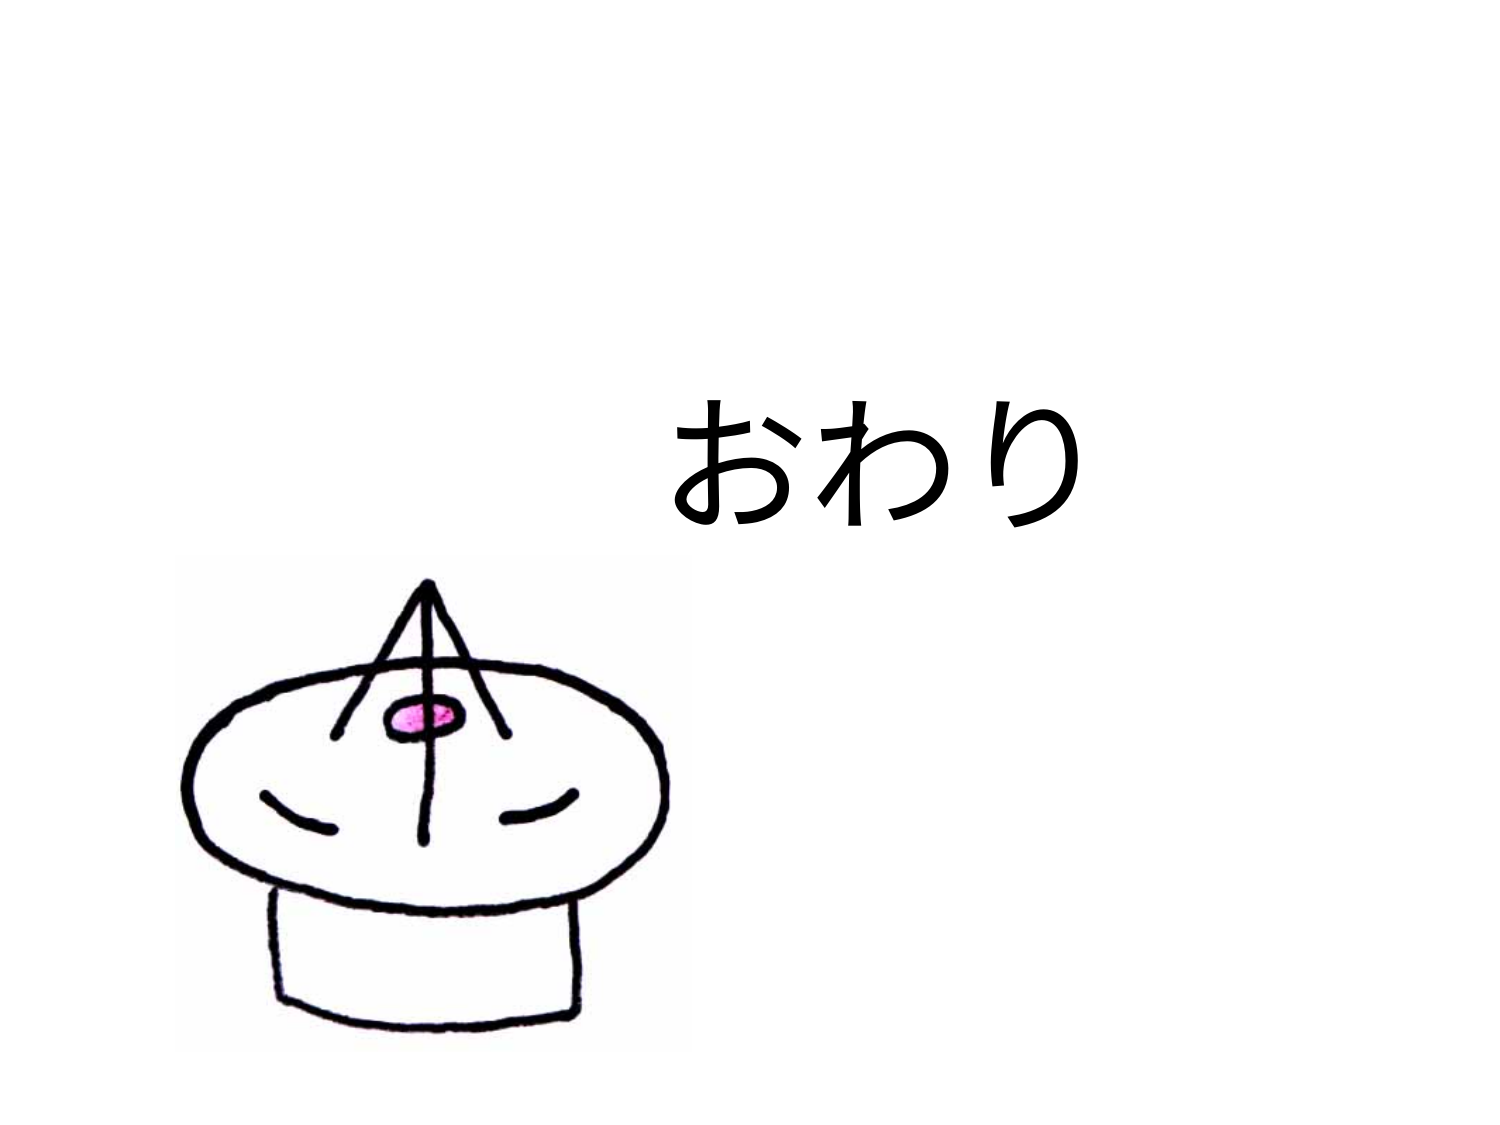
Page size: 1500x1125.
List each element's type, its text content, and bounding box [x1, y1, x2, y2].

picture [175, 555, 692, 1052]
text_box おわり [644, 363, 1243, 561]
